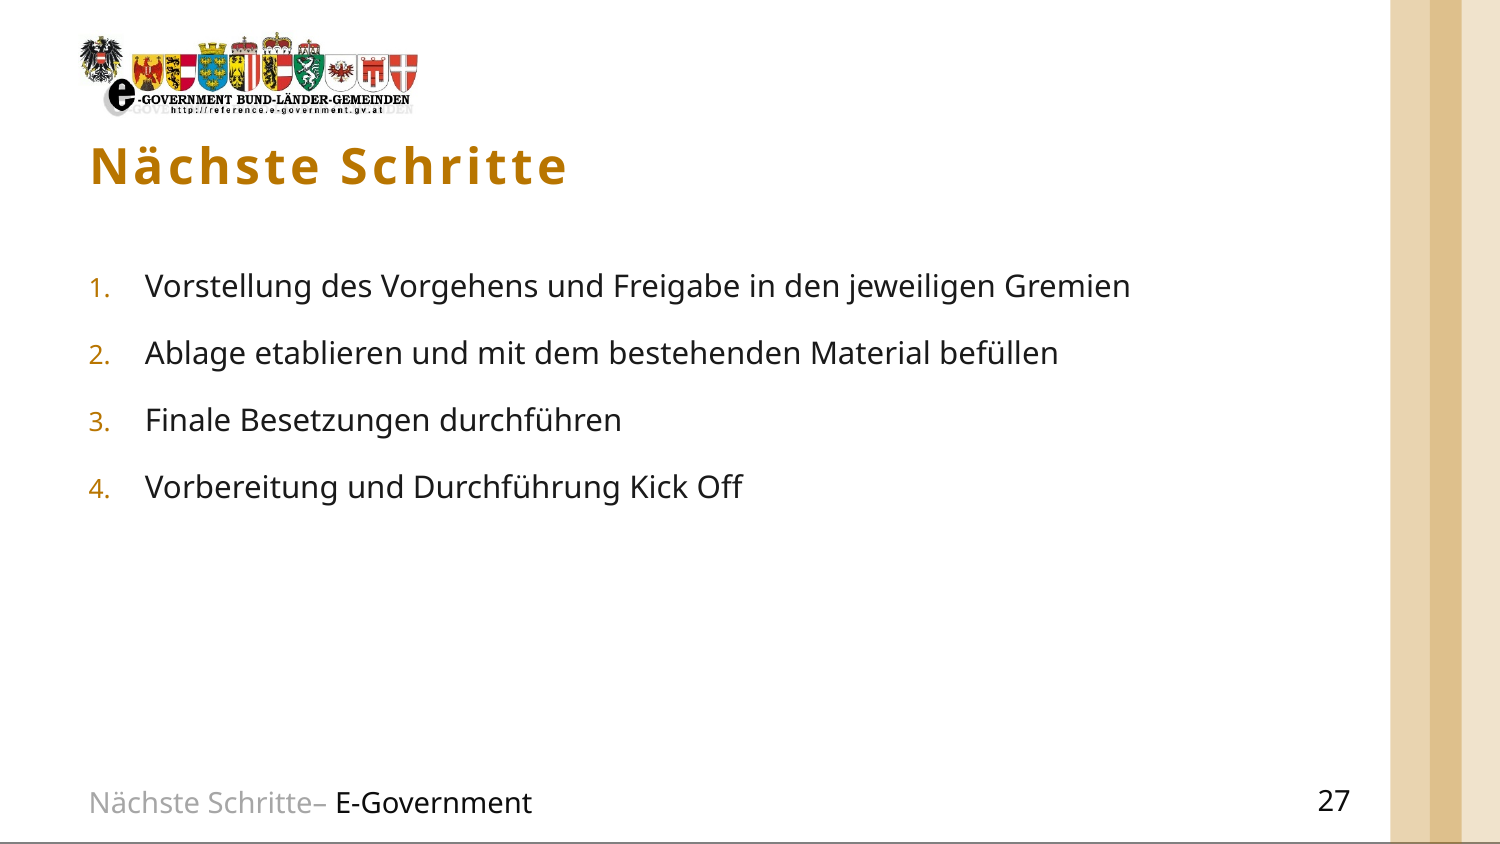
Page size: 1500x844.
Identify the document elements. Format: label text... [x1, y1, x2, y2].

list Vorstellung des Vorgehens und Freigabe in den jeweiligen Gremien Ablage etablieren und mit dem bestehenden Material befüllen Finale Besetzungen durchführen Vorbereitung und Durchführung Kick Off [88, 266, 1316, 756]
picture [0, 0, 1390, 842]
slide_number <number> [1217, 785, 1351, 819]
footer Nächste Schritte– E-Government [88, 785, 1217, 819]
title Nächste Schritte [89, 134, 1267, 237]
